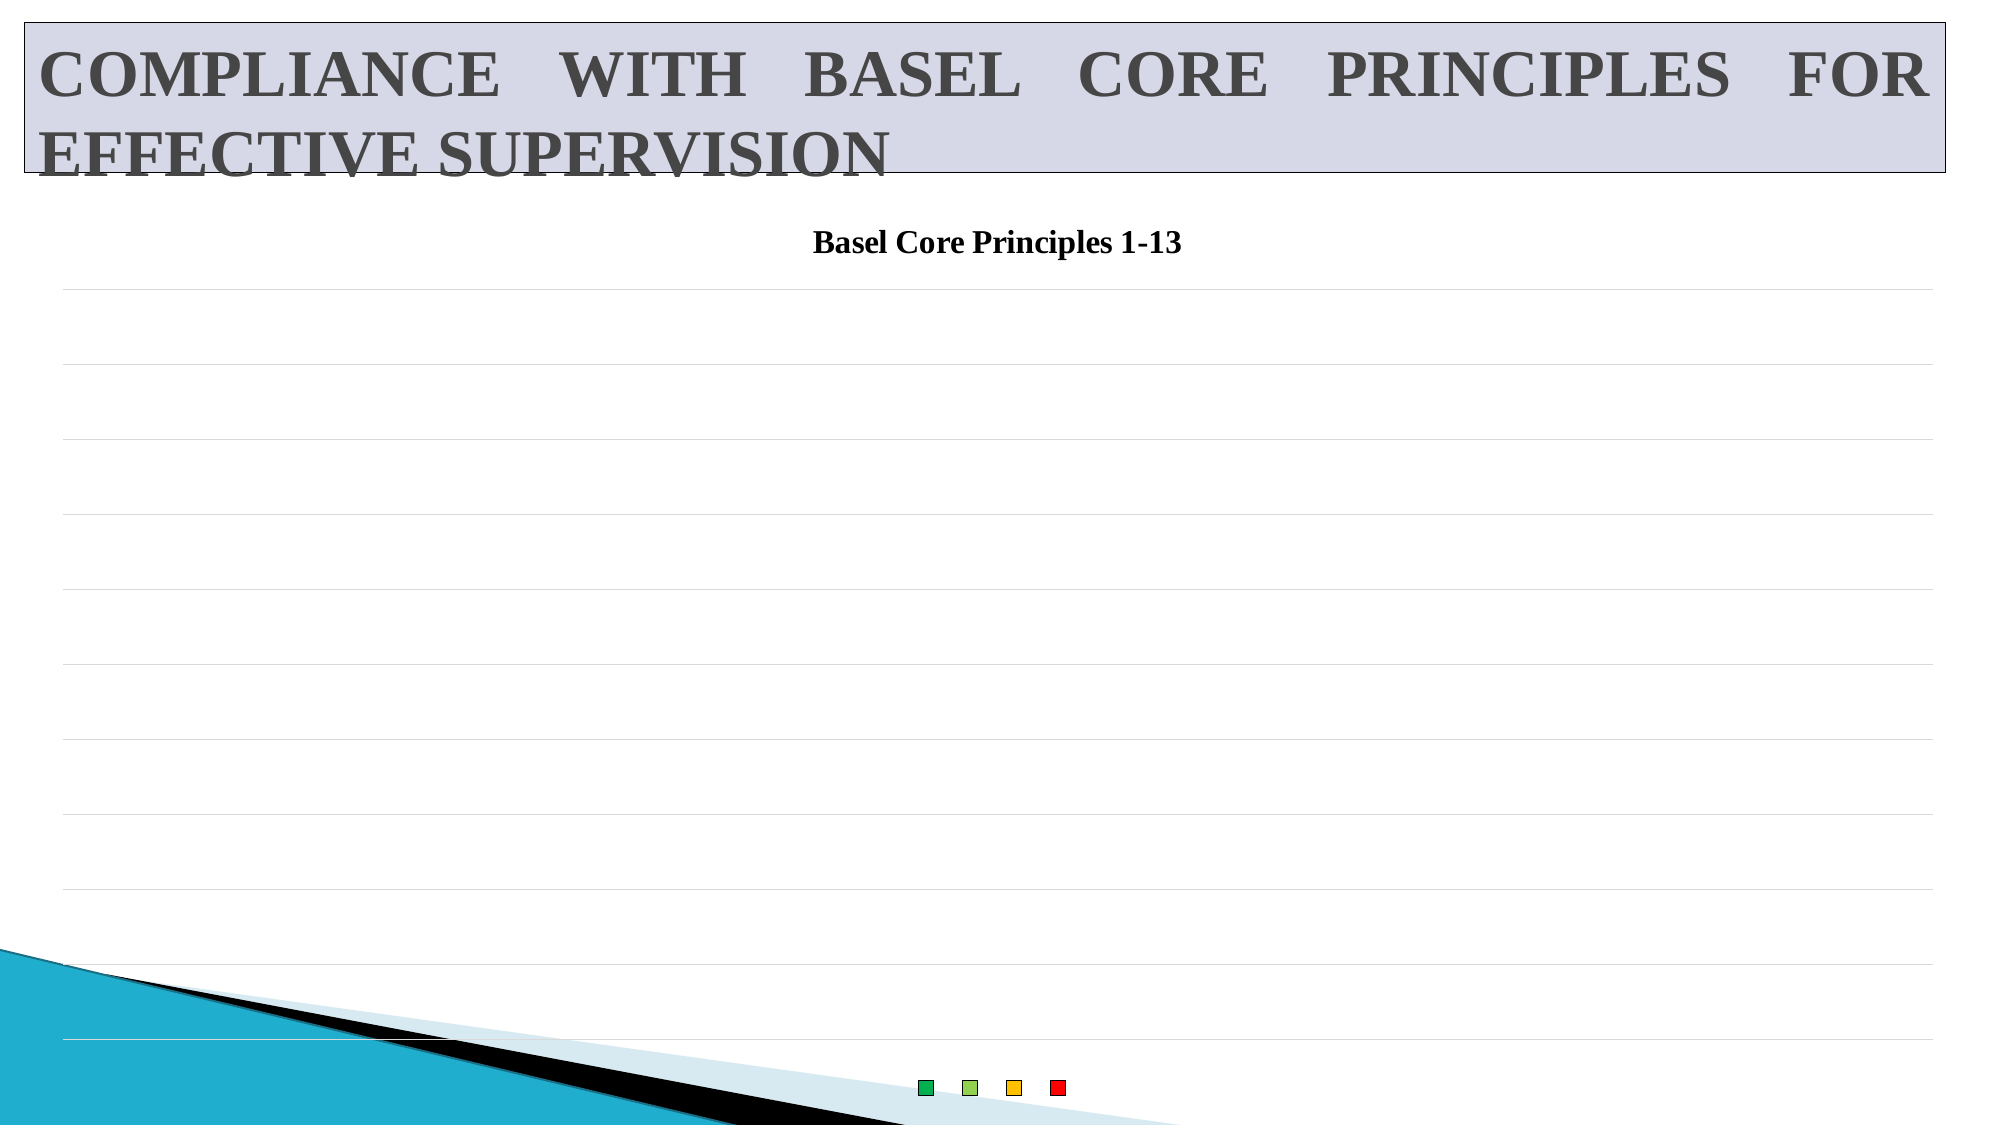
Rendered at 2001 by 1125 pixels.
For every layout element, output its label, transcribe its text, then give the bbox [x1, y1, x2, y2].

title COMPLIANCE WITH BASEL CORE PRINCIPLES FOR EFFECTIVE SUPERVISION [24, 22, 1946, 173]
chart [24, 187, 1973, 1108]
